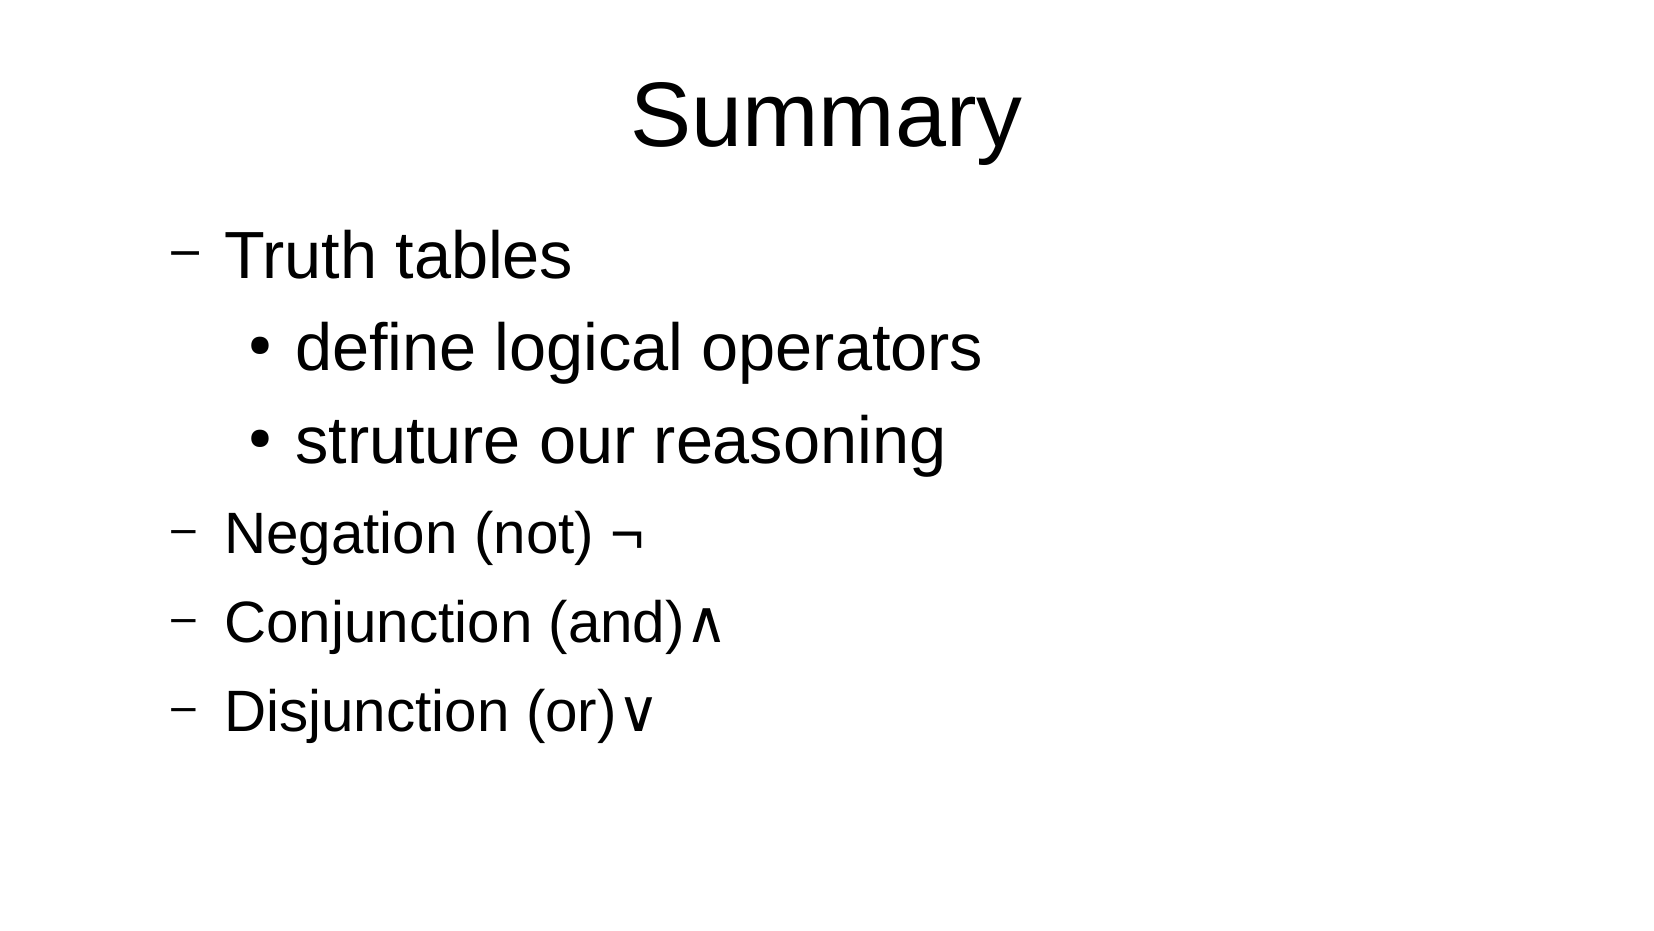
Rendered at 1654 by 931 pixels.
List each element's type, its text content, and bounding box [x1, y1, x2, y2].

title Summary [82, 37, 1571, 193]
list Truth tables define logical operators struture our reasoning Negation (not) ¬ Conjunction (and)∧ Disjunction (or)∨ [82, 217, 1571, 758]
